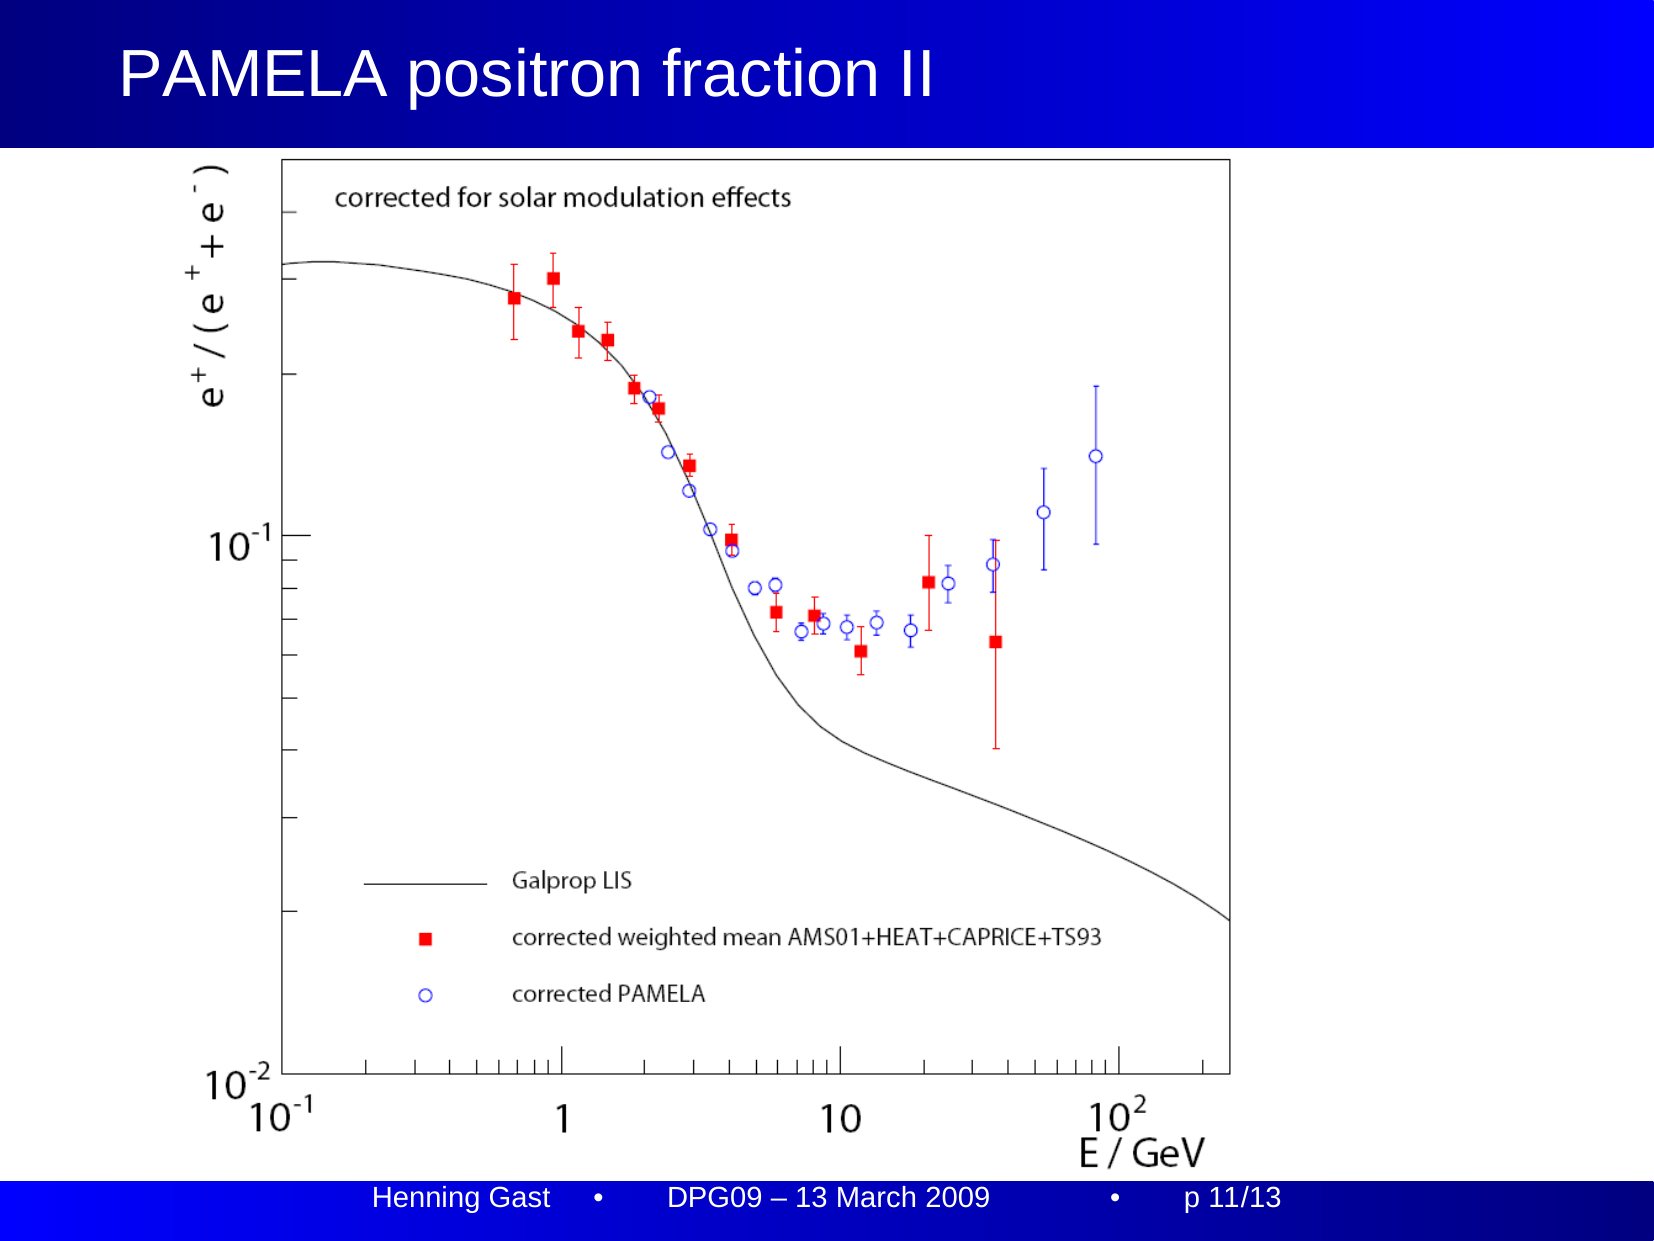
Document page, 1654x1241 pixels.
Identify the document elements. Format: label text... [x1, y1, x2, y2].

picture [184, 148, 1238, 1178]
title PAMELA positron fraction II [0, 7, 1654, 141]
